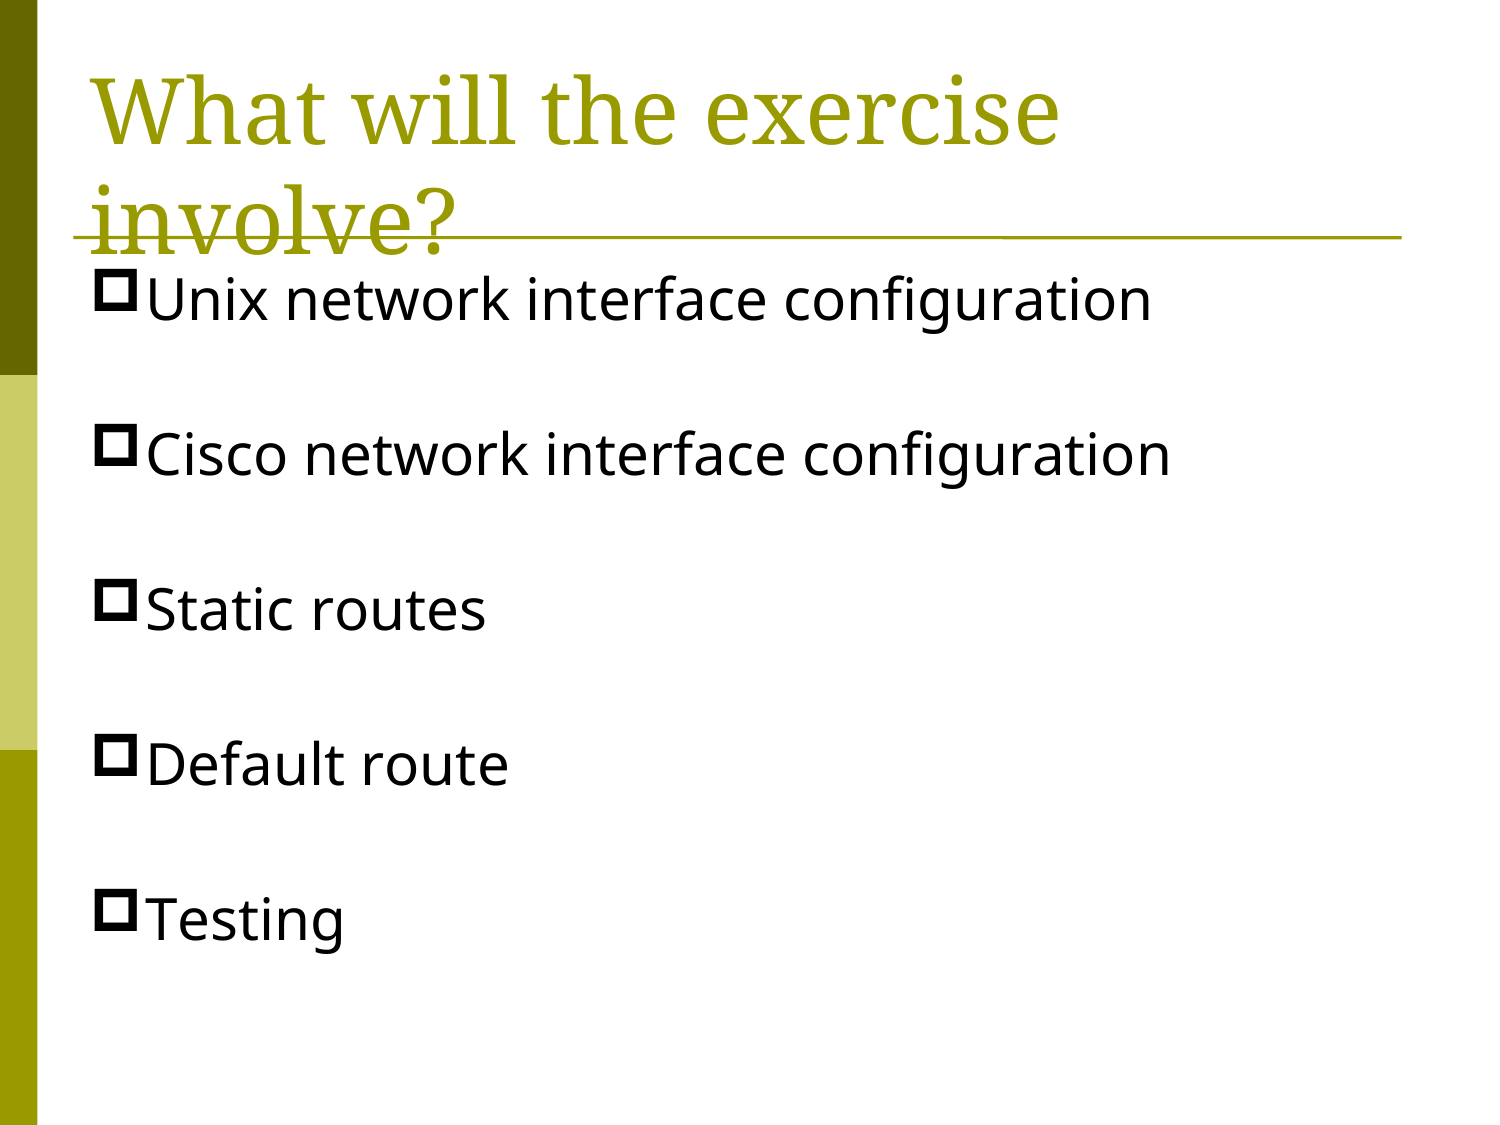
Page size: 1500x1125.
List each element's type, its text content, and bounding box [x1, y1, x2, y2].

text_box What will the exercise involve? [75, 45, 1426, 233]
text_box Unix network interface configuration Cisco network interface configuration Static routes Default route Testing [75, 262, 1426, 1006]
